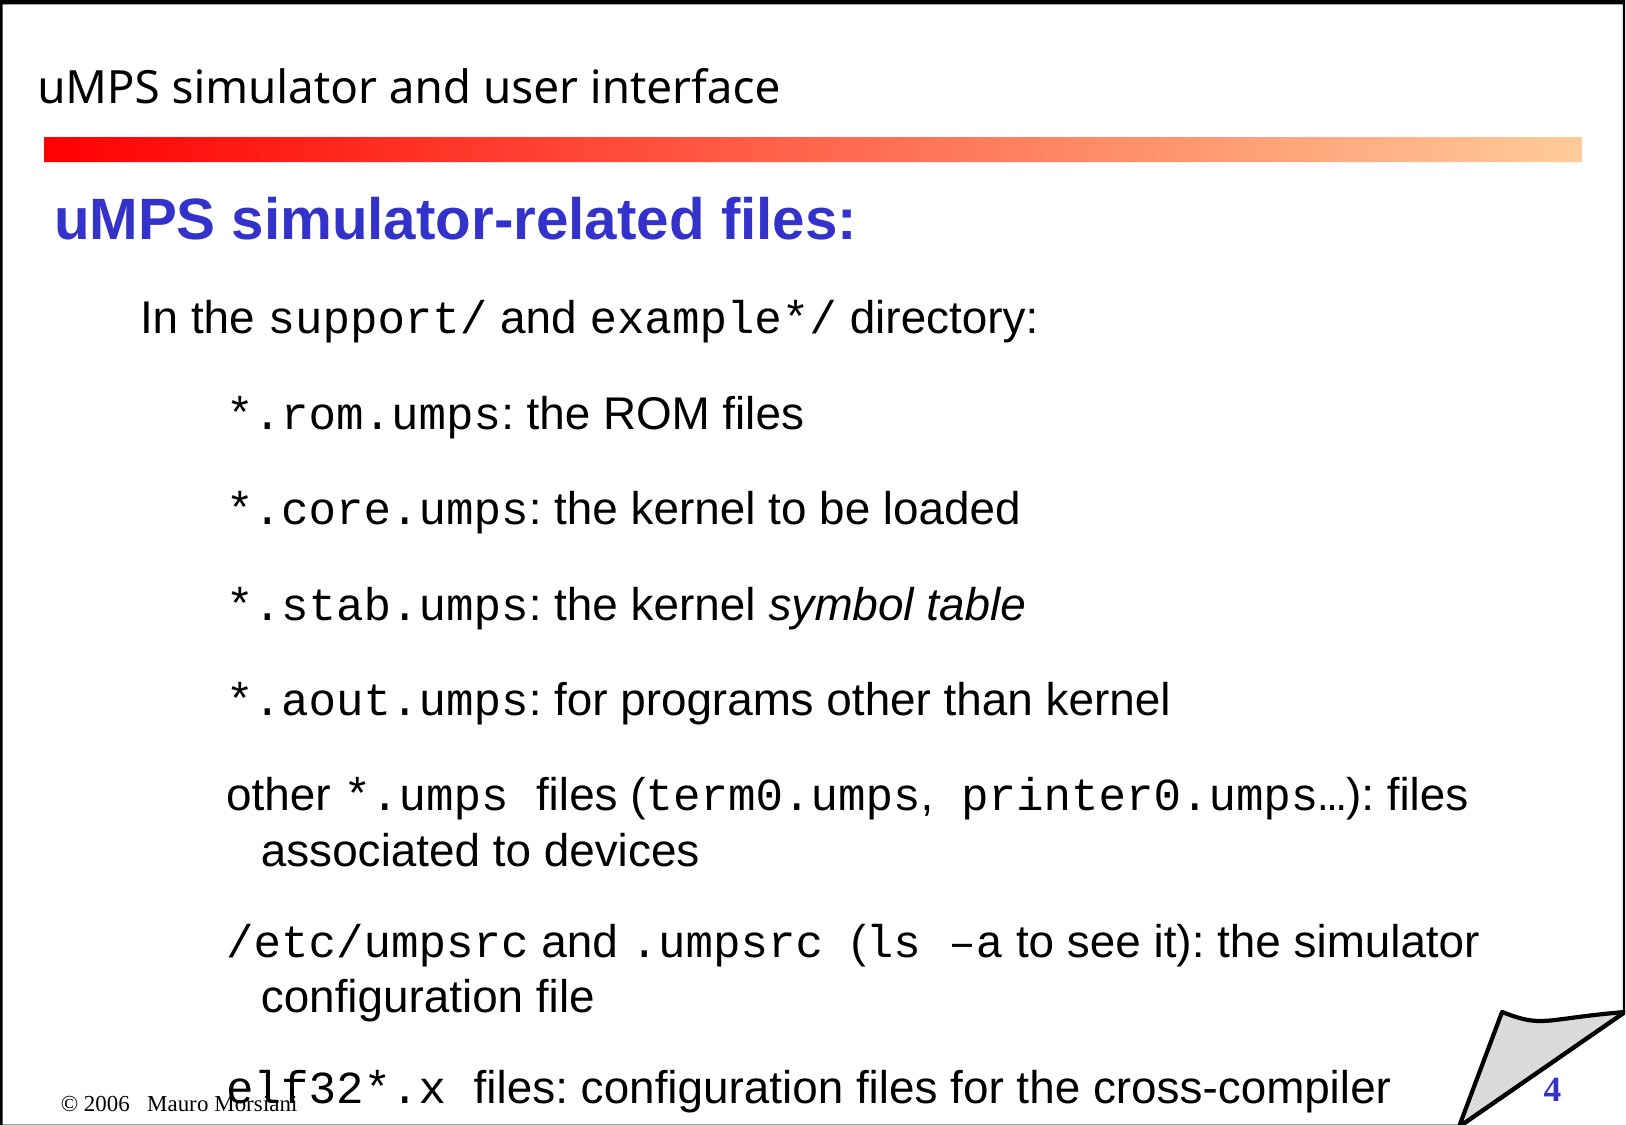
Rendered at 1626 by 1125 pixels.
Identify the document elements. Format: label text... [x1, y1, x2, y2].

list uMPS simulator-related files: In the support/ and example*/ directory: *.rom.umps: the ROM files *.core.umps: the kernel to be loaded *.stab.umps: the kernel symbol table *.aout.umps: for programs other than kernel other *.umps files (term0.umps, printer0.umps…): files associated to devices /etc/umpsrc and .umpsrc (ls –a to see it): the simulator configuration file elf32*.x files: configuration files for the cross-compiler [54, 187, 1571, 1125]
title uMPS simulator and user interface [37, 44, 1588, 131]
